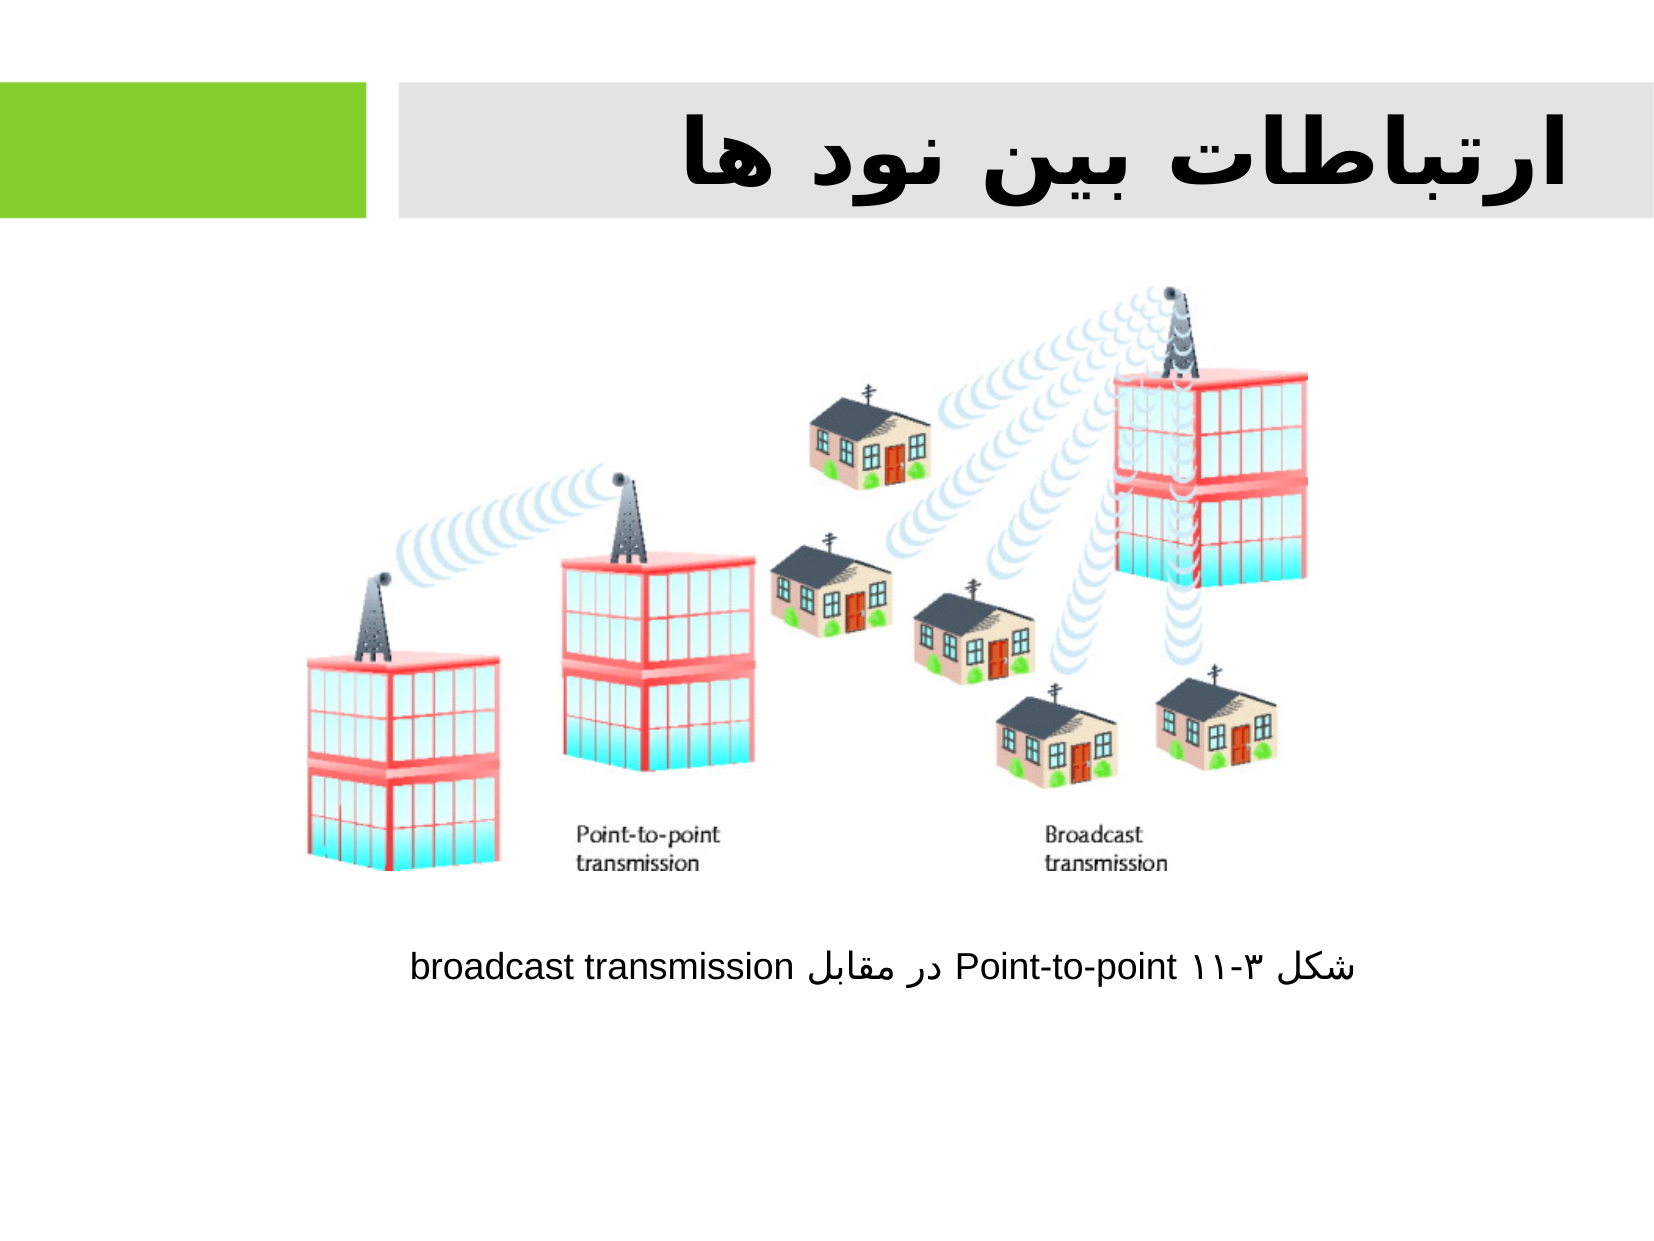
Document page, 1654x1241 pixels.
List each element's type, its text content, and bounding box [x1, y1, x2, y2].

text_box شکل ۳-۱۱ Point-to-point در مقابل broadcast transmission [281, 934, 1520, 995]
title ارتباطات بین نود ها [82, 49, 1571, 257]
picture [0, 0, 1654, 1241]
